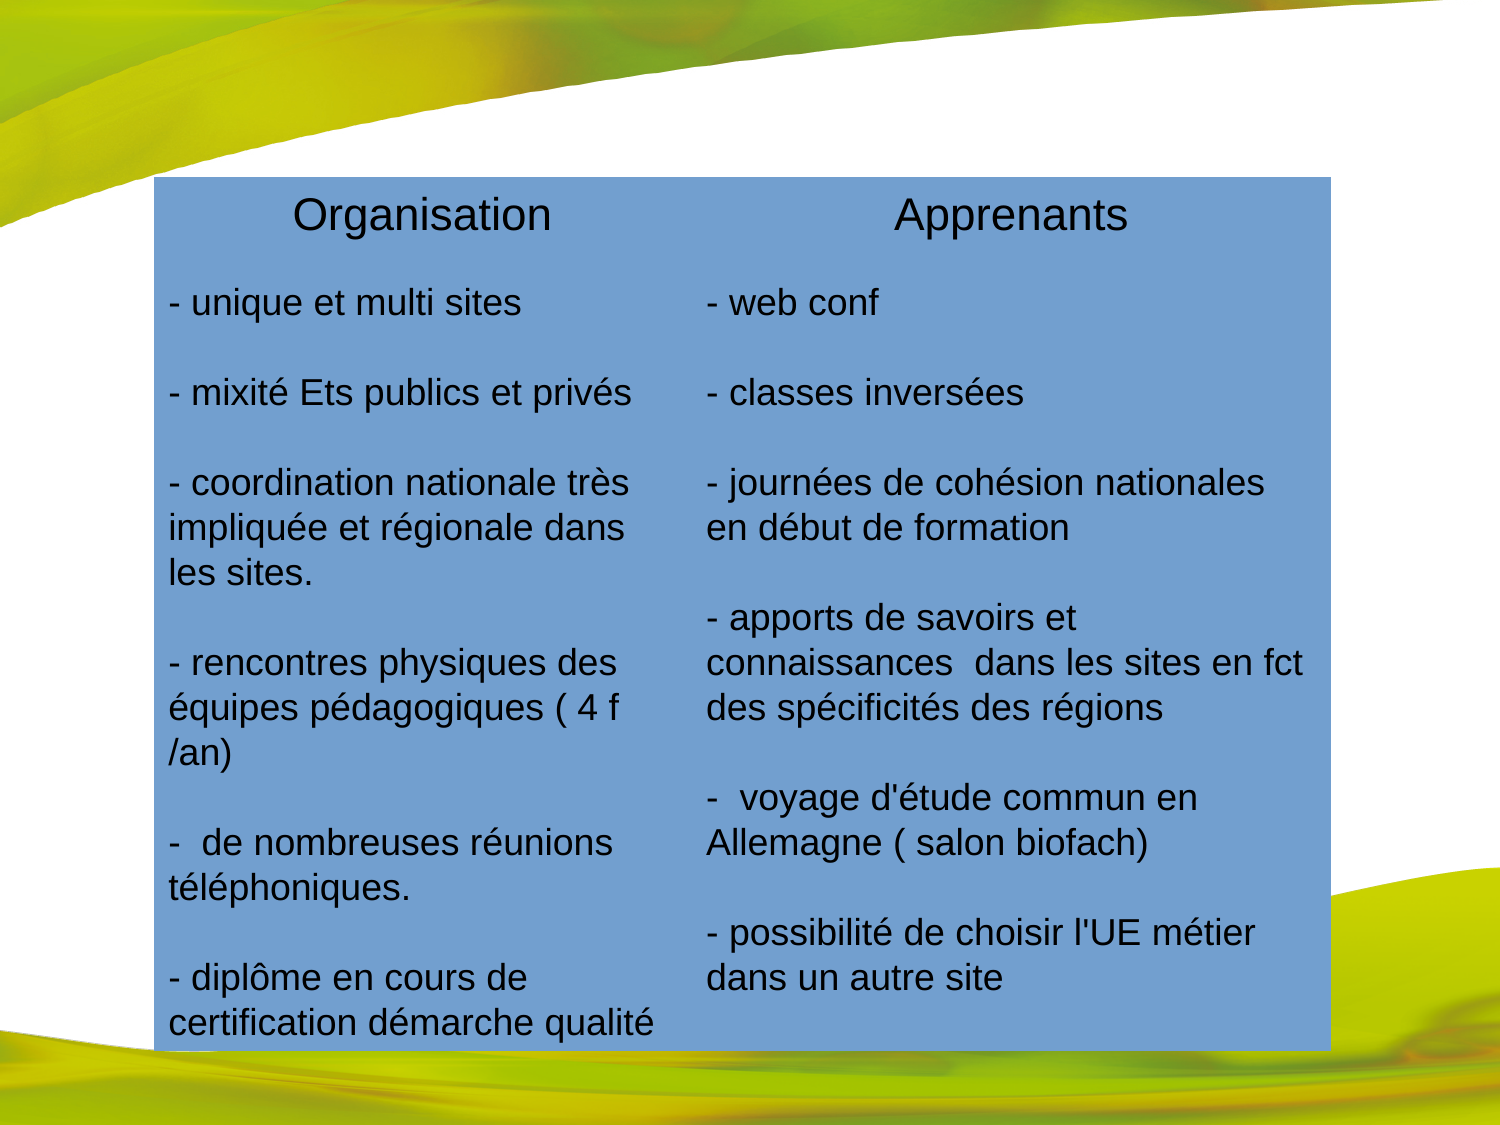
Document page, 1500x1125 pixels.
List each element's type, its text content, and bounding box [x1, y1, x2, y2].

table_header Organisation [154, 177, 691, 271]
table_cell - unique et multi sites - mixité Ets publics et privés - coordination nationale très impliquée et régionale dans les sites. - rencontres physiques des équipes pédagogiques ( 4 f /an) - de nombreuses réunions téléphoniques. - diplôme en cours de certification démarche qualité [154, 271, 691, 1051]
picture [15, 867, 1500, 1125]
table_cell - web conf - classes inversées - journées de cohésion nationales en début de formation - apports de savoirs et connaissances dans les sites en fct des spécificités des régions - voyage d'étude commun en Allemagne ( salon biofach) - possibilité de choisir l'UE métier dans un autre site [691, 271, 1331, 1051]
table_header Apprenants [691, 177, 1331, 271]
